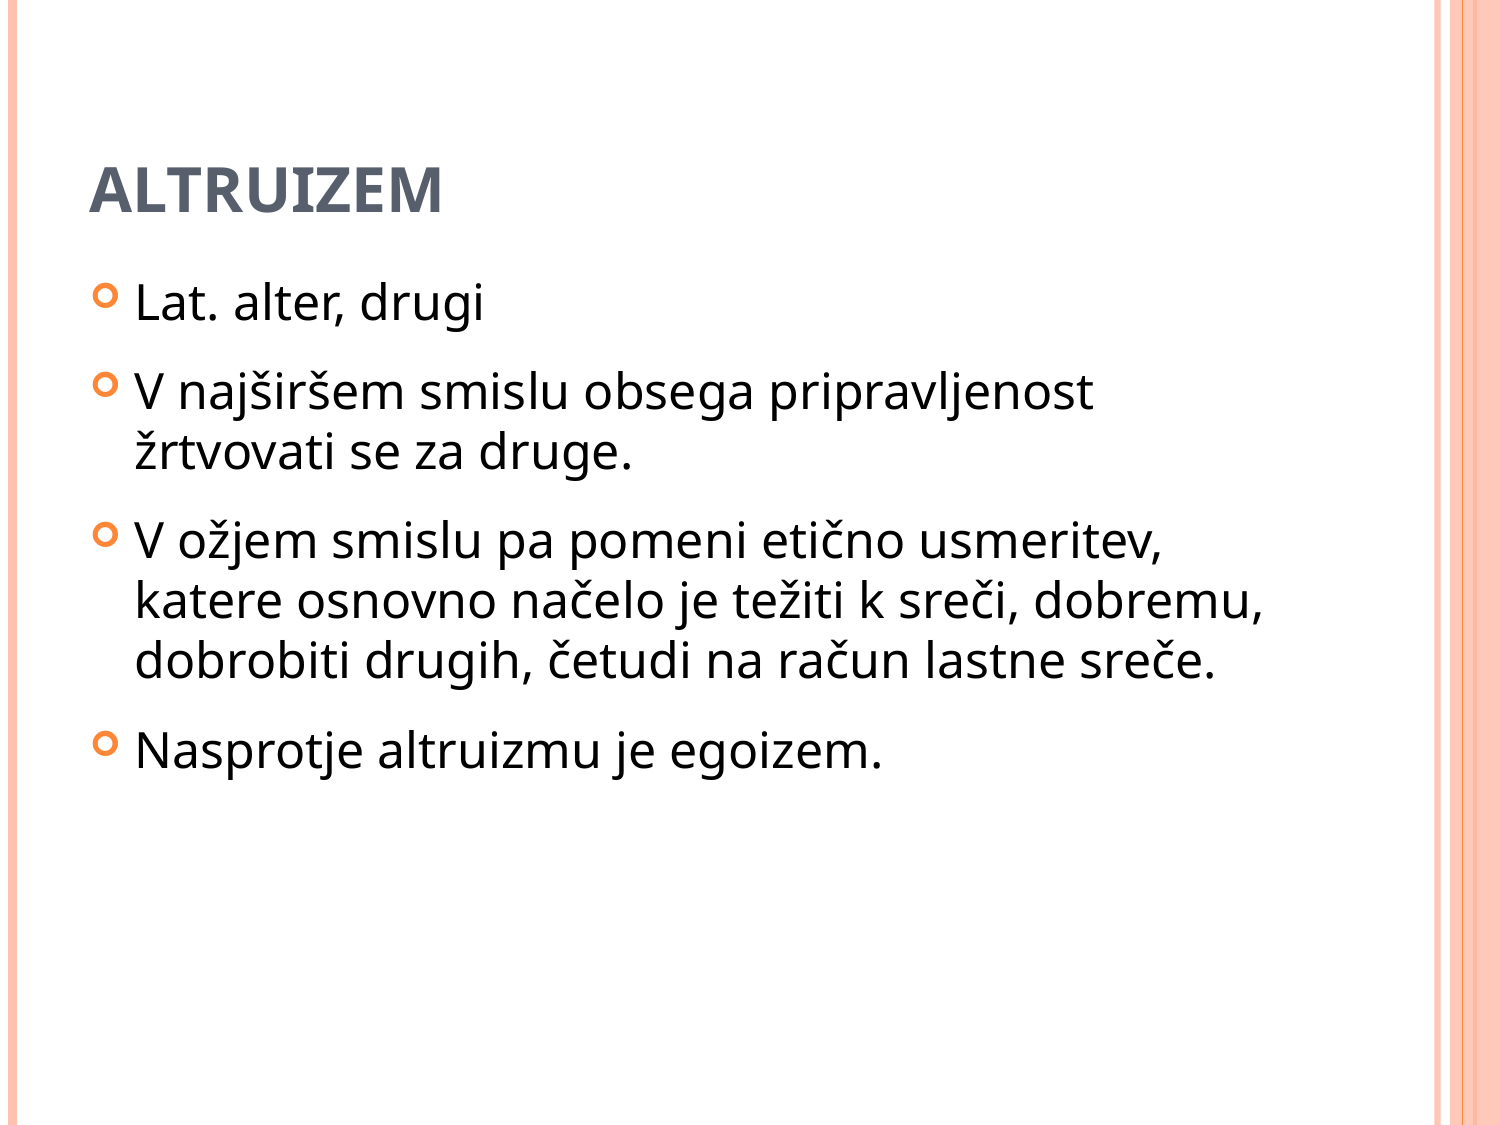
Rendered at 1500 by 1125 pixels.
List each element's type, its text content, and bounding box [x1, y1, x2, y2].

list Lat. alter, drugi V najširšem smislu obsega pripravljenost žrtvovati se za druge. V ožjem smislu pa pomeni etično usmeritev, katere osnovno načelo je težiti k sreči, dobremu, dobrobiti drugih, četudi na račun lastne sreče. Nasprotje altruizmu je egoizem. [75, 262, 1300, 1062]
title ALTRUIZEM [75, 45, 1300, 233]
